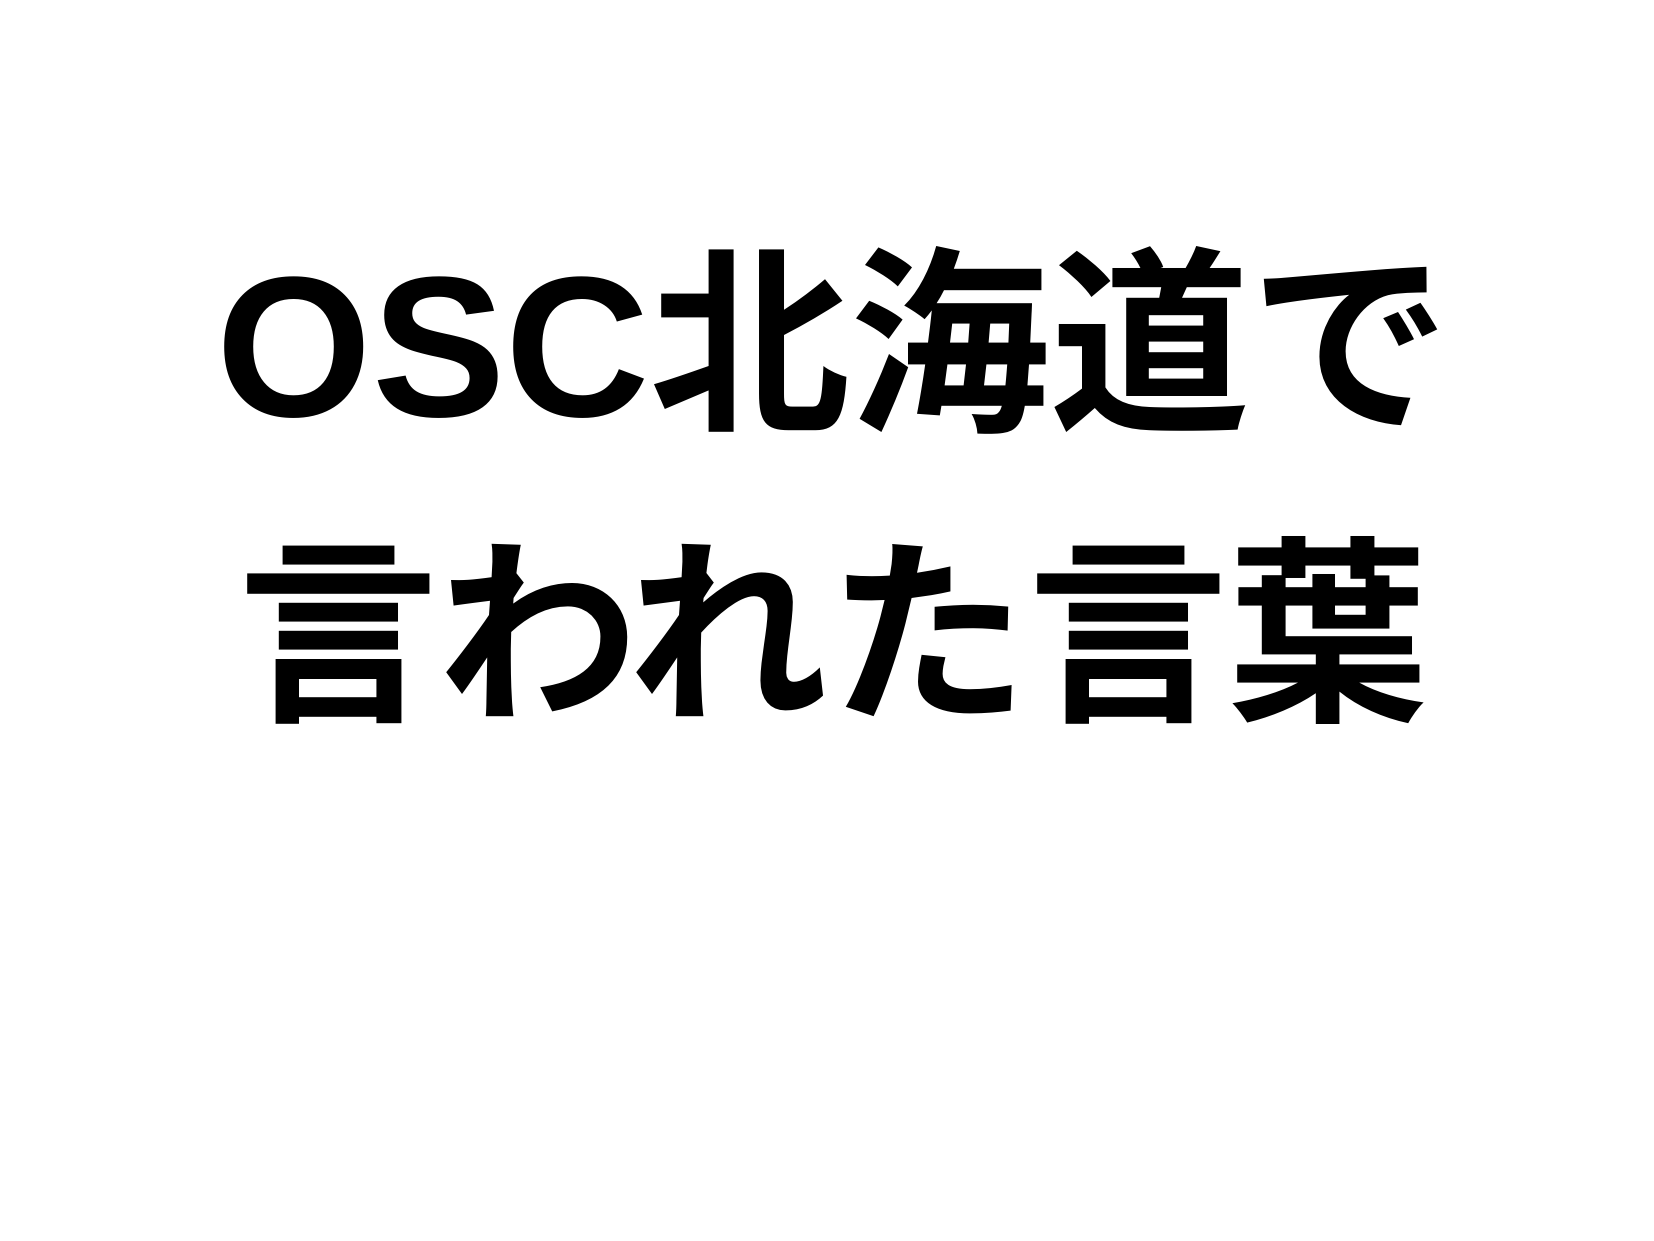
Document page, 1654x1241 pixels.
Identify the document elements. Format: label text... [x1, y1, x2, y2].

text_box OSC北海道で 言われた言葉 [202, 177, 1447, 616]
